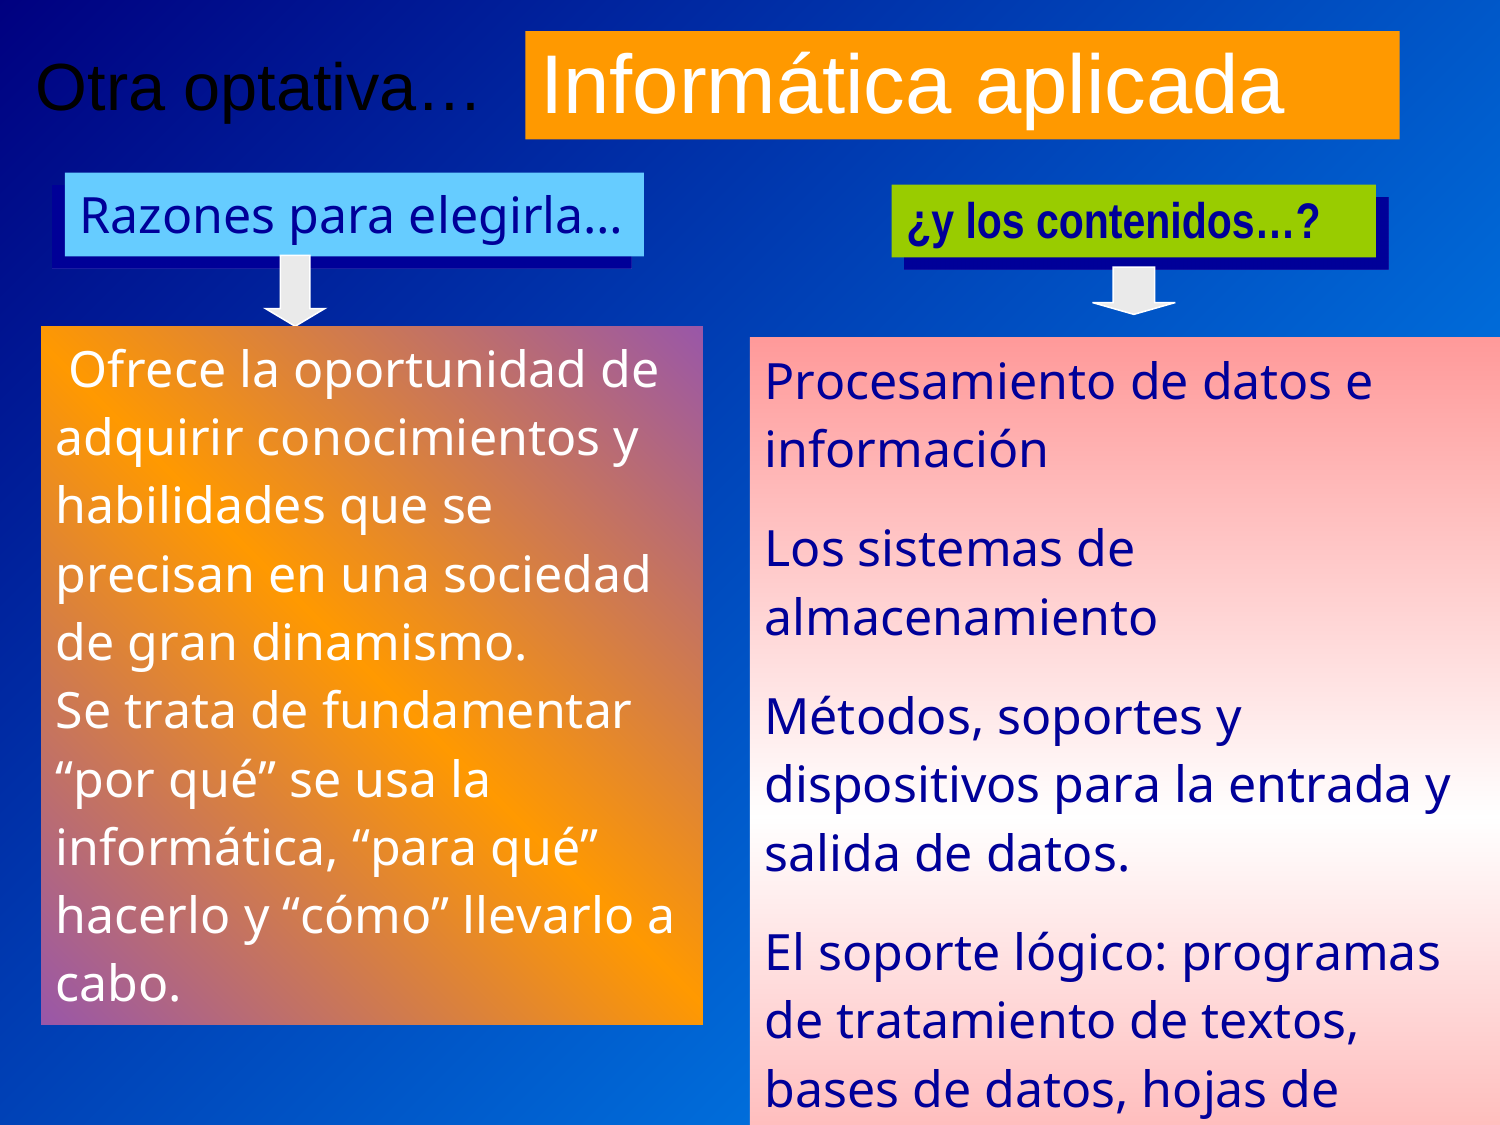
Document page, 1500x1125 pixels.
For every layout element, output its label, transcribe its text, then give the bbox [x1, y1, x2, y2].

text_box [1092, 267, 1176, 315]
text_box Ofrece la oportunidad de adquirir conocimientos y habilidades que se precisan en una sociedad de gran dinamismo. Se trata de fundamentar “por qué” se usa la informática, “para qué” hacerlo y “cómo” llevarlo a cabo. [41, 326, 703, 1025]
text_box Procesamiento de datos e información Los sistemas de almacenamiento Métodos, soportes y dispositivos para la entrada y salida de datos. El soporte lógico: programas de tratamiento de textos, bases de datos, hojas de calculo… La informática y la sociedad [749, 337, 1500, 1125]
title Otra optativa… [0, 13, 520, 163]
text_box Razones para elegirla… [64, 172, 644, 257]
text_box [265, 255, 325, 326]
text_box ¿y los contenidos…? [891, 184, 1376, 258]
text_box Informática aplicada [525, 31, 1400, 140]
